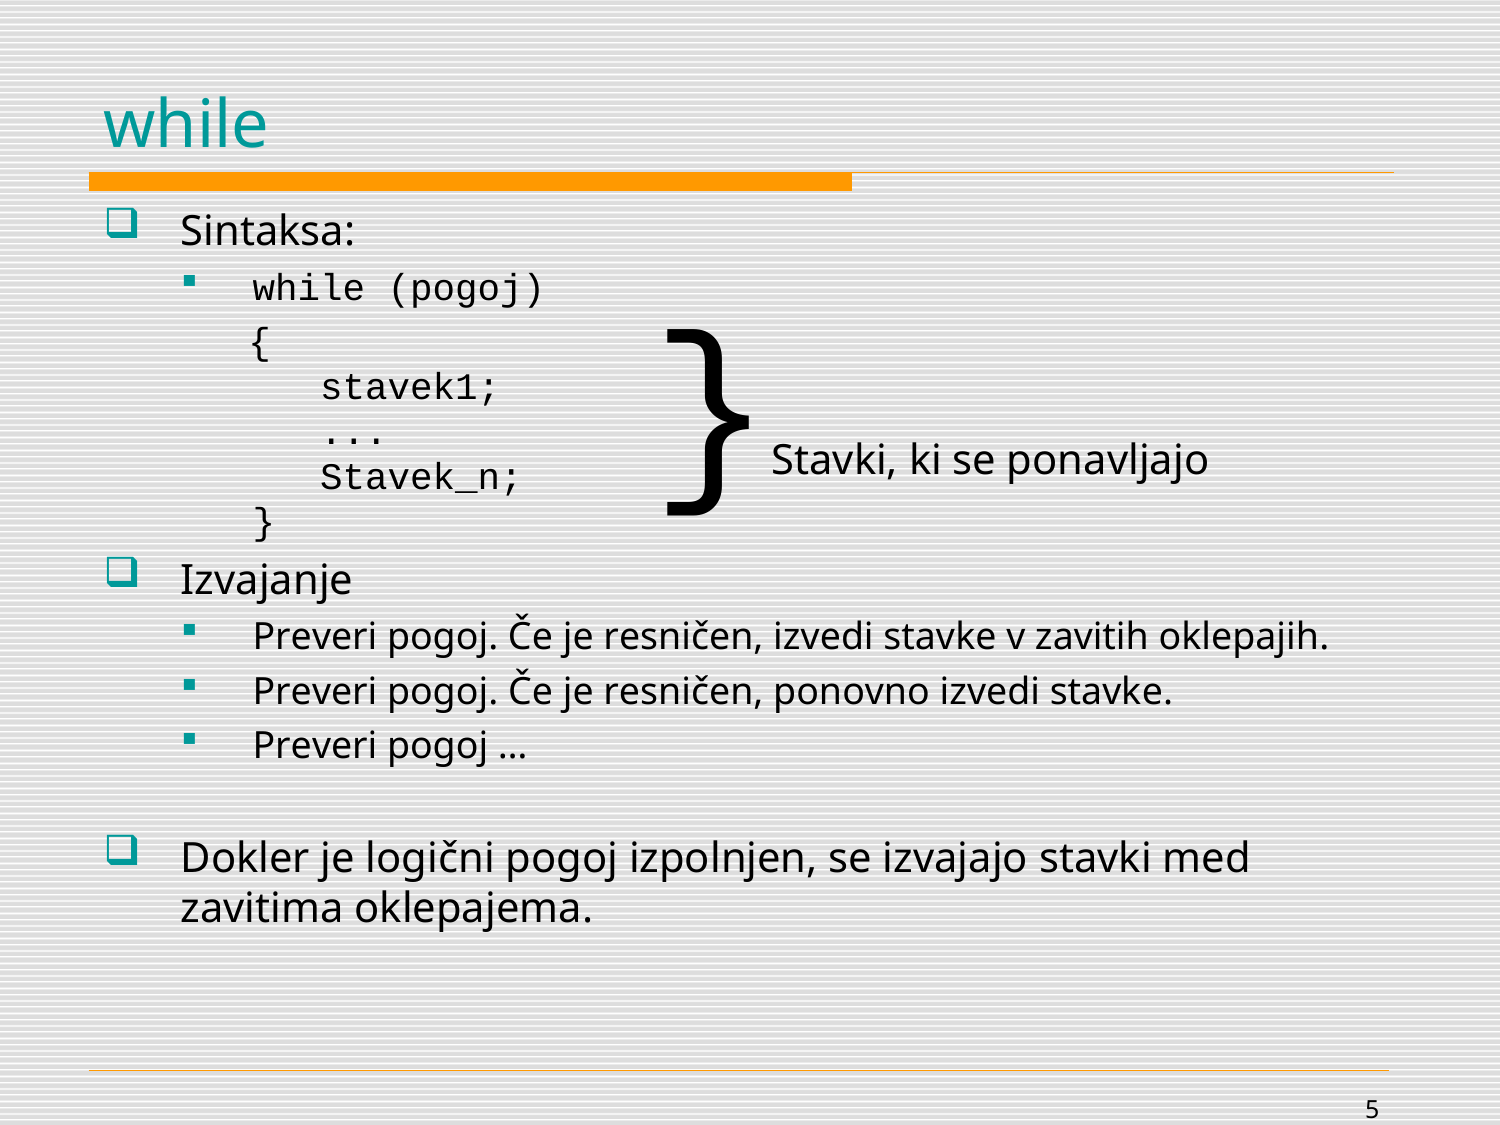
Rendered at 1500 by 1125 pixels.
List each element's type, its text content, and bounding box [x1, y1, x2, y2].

list Sintaksa: while (pogoj) { stavek1; ... Stavek_n; } Izvajanje Preveri pogoj. Če je resničen, izvedi stavke v zavitih oklepajih. Preveri pogoj. Če je resničen, ponovno izvedi stavke. Preveri pogoj … Dokler je logični pogoj izpolnjen, se izvajajo stavki med zavitima oklepajema. [88, 196, 1401, 1059]
text_box }Stavki, ki se ponavljajo [584, 267, 1377, 523]
title while [88, 73, 1439, 169]
text_box <number> [1068, 1085, 1394, 1125]
picture [0, 0, 1500, 1125]
